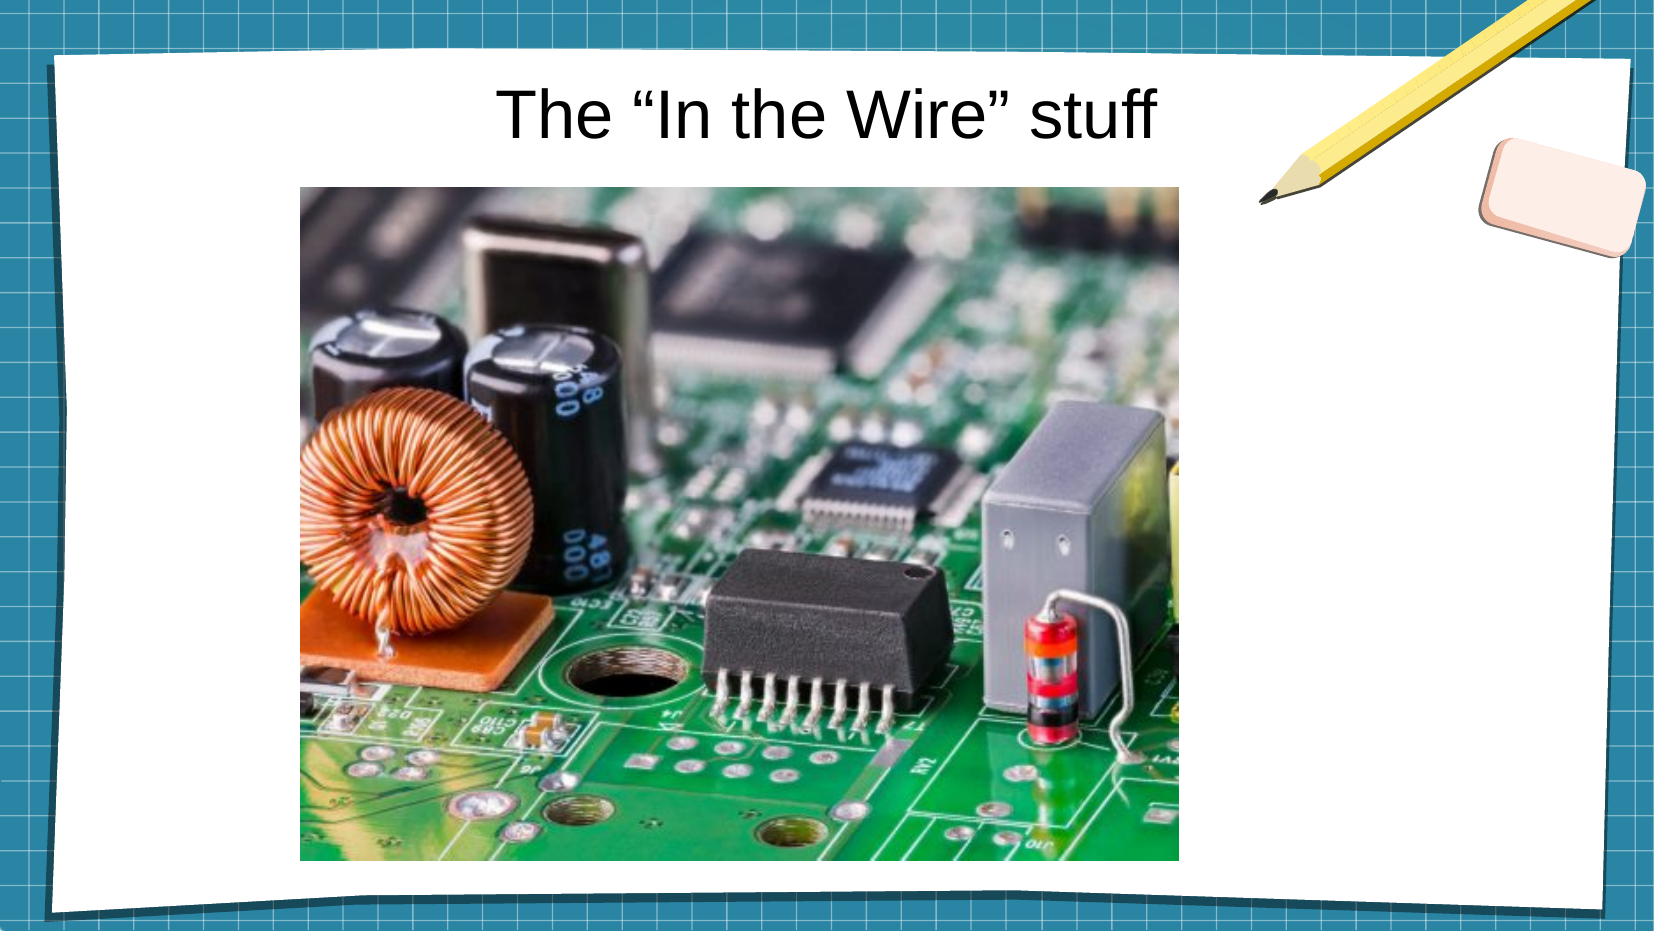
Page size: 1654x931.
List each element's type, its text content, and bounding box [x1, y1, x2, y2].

picture [300, 187, 1179, 861]
title The “In the Wire” stuff [82, 37, 1571, 193]
